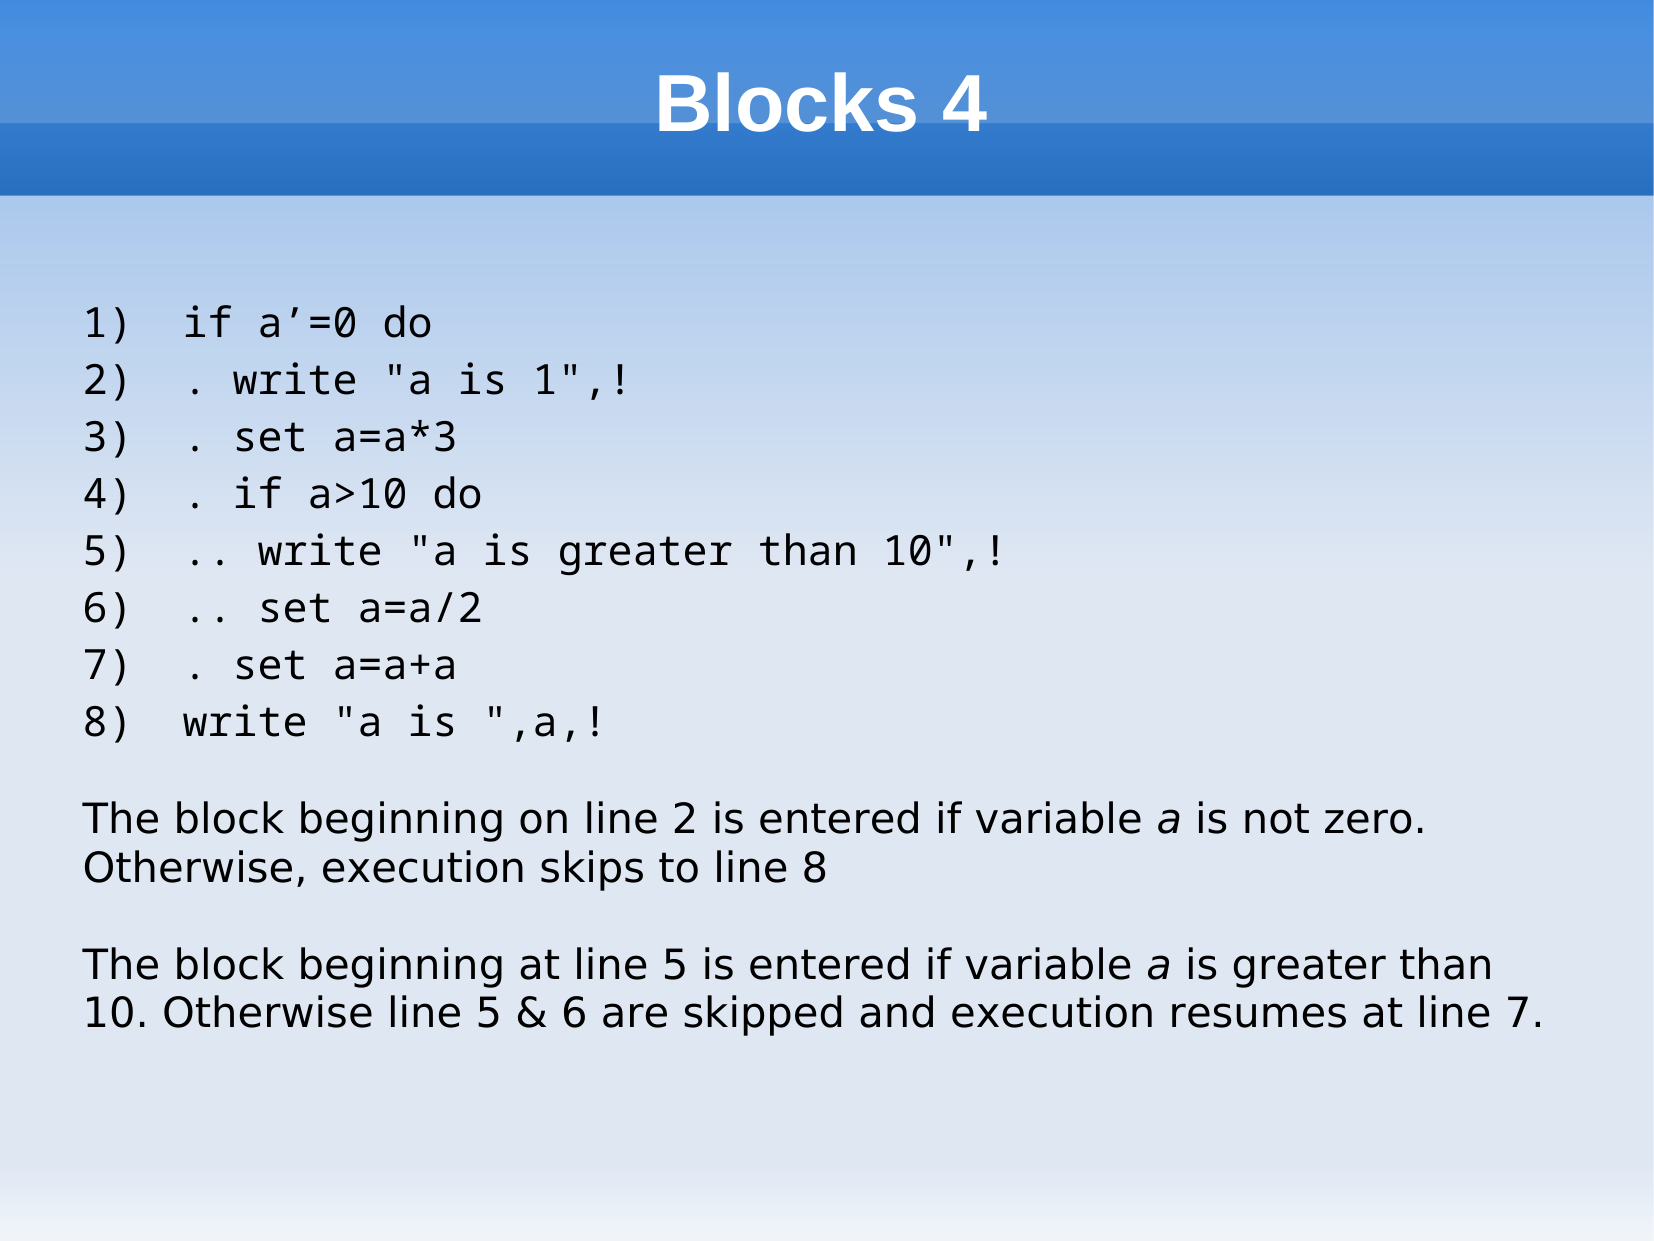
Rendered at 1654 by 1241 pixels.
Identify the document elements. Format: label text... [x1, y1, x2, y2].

title Blocks 4 [76, 0, 1565, 208]
picture [0, 0, 1654, 1241]
subtitle if a’=0 do . write "a is 1",! . set a=a*3 . if a>10 do .. write "a is greater than 10",! .. set a=a/2 . set a=a+a write "a is ",a,! The block beginning on line 2 is entered if variable a is not zero. Otherwise, execution skips to line 8 The block beginning at line 5 is entered if variable a is greater than 10. Otherwise line 5 & 6 are skipped and execution resumes at line 7. [82, 284, 1571, 1103]
